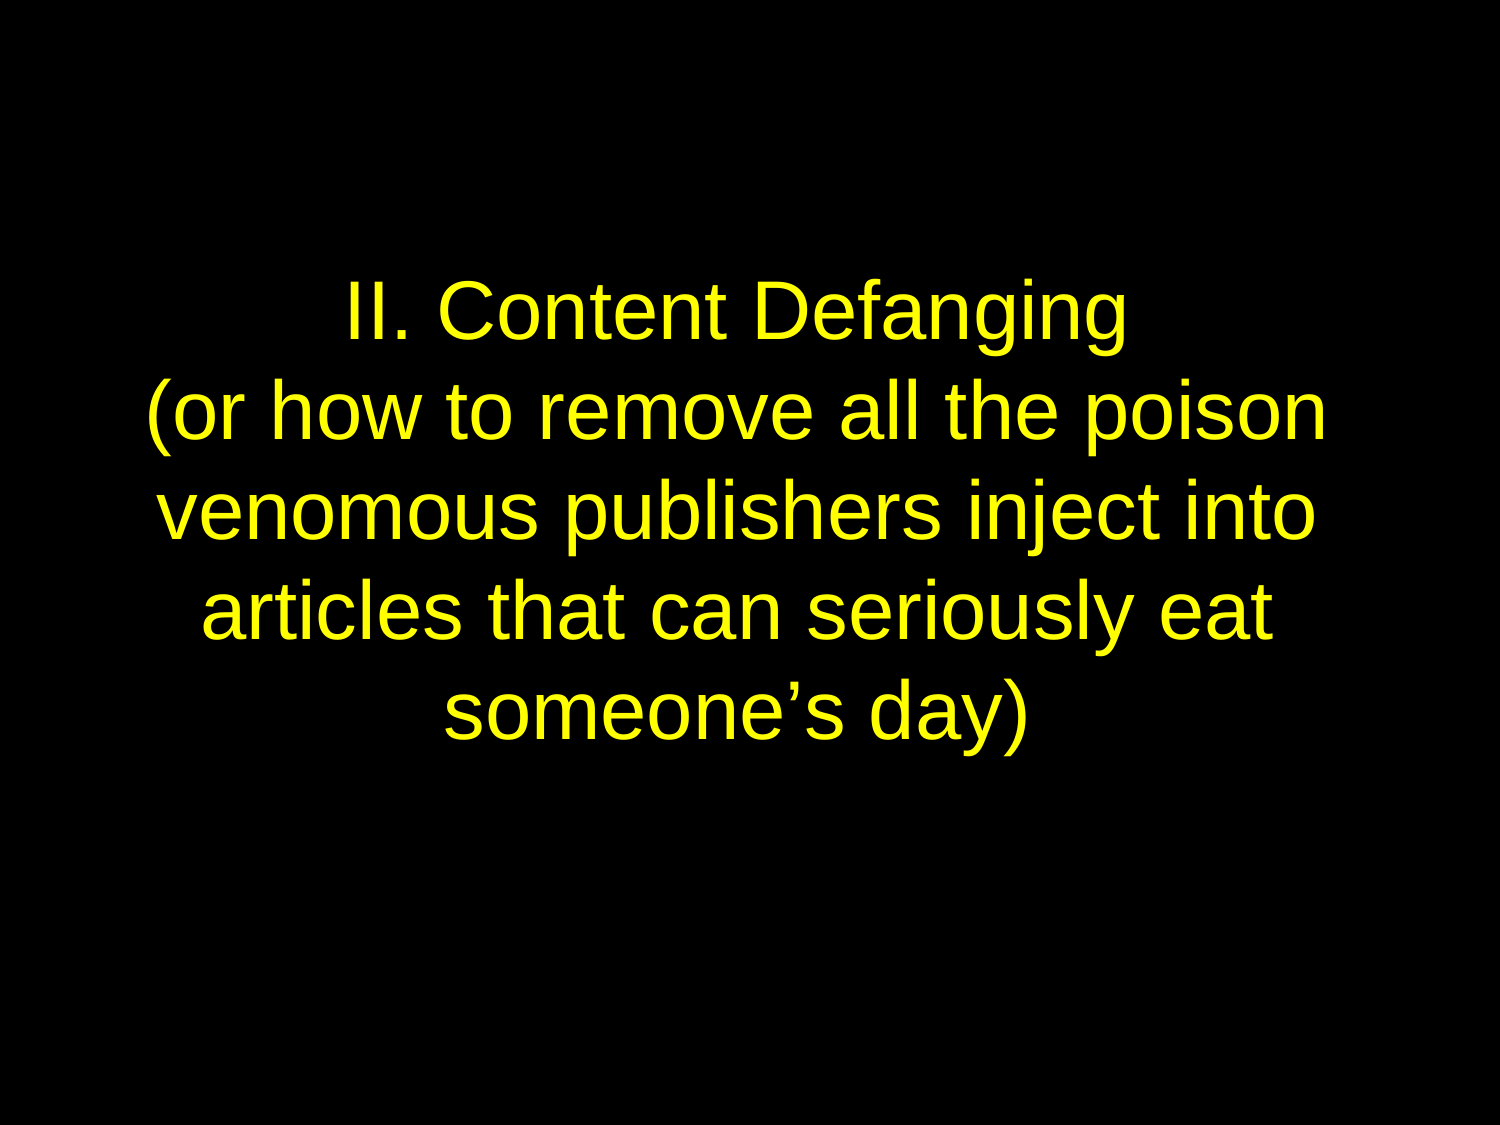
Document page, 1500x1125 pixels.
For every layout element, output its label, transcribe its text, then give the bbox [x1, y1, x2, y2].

title II. Content Defanging (or how to remove all the poison venomous publishers inject into articles that can seriously eat someone’s day) [62, 248, 1413, 764]
